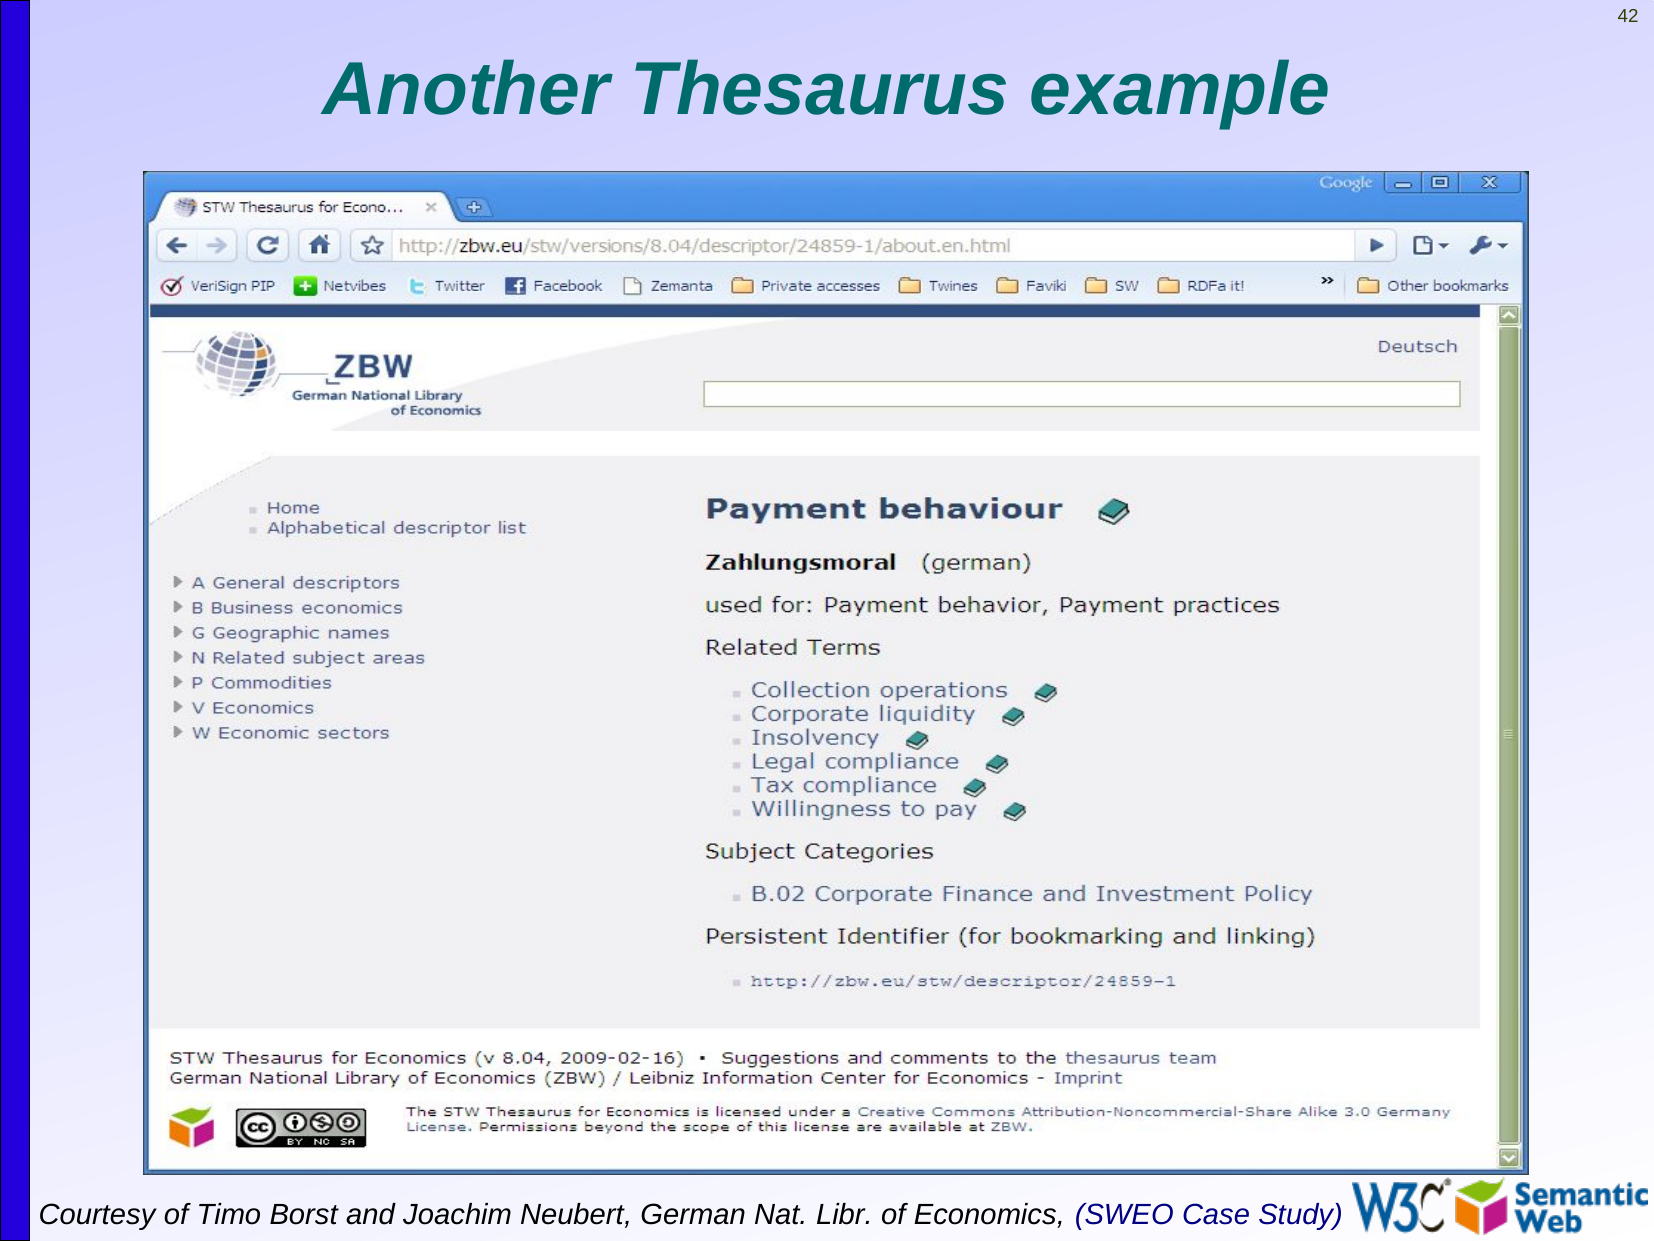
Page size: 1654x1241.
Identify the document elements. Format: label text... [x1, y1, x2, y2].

picture [143, 171, 1648, 1235]
text_box Courtesy of Timo Borst and Joachim Neubert, German Nat. Libr. of Economics, (SWEO Case Study) [23, 1192, 1331, 1241]
title Another Thesaurus example [0, 20, 1654, 154]
